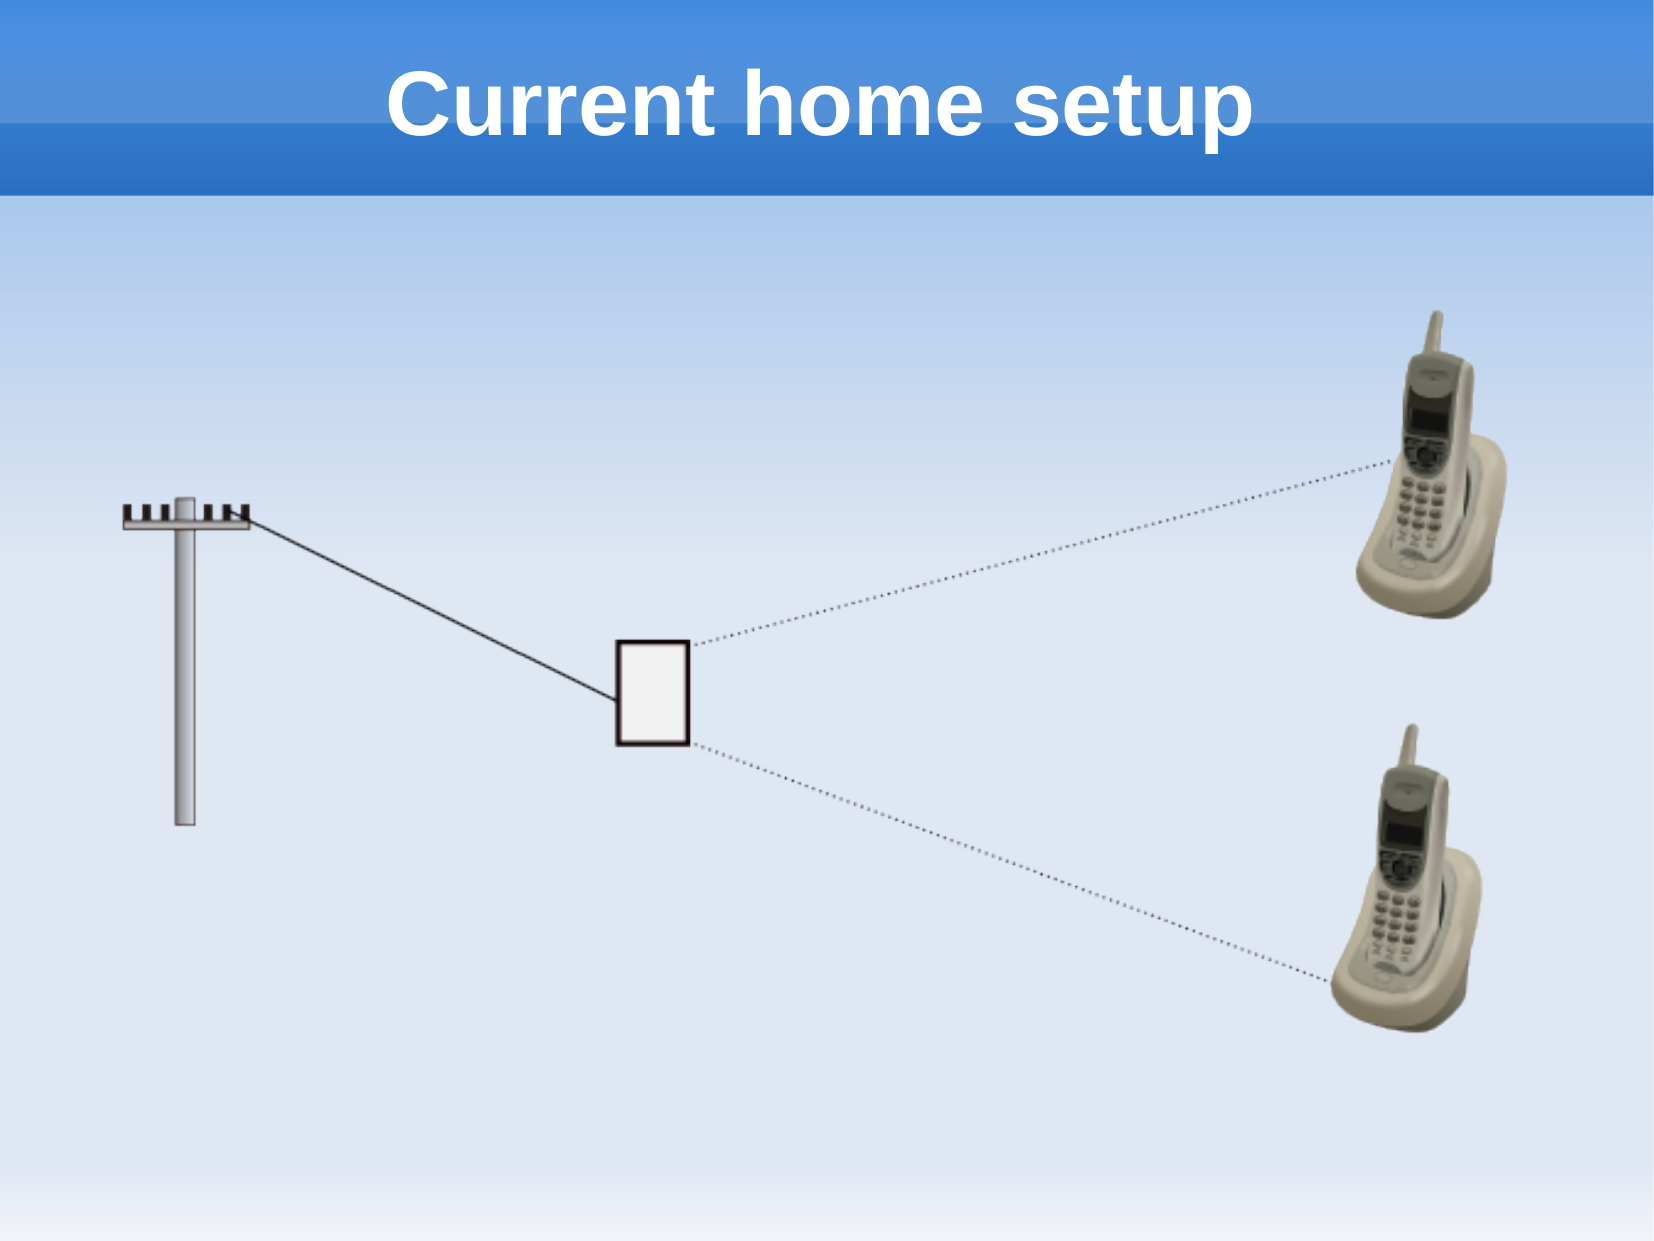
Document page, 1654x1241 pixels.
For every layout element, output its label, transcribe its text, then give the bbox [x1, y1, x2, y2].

picture [0, 0, 1654, 1241]
title Current home setup [76, 7, 1565, 200]
